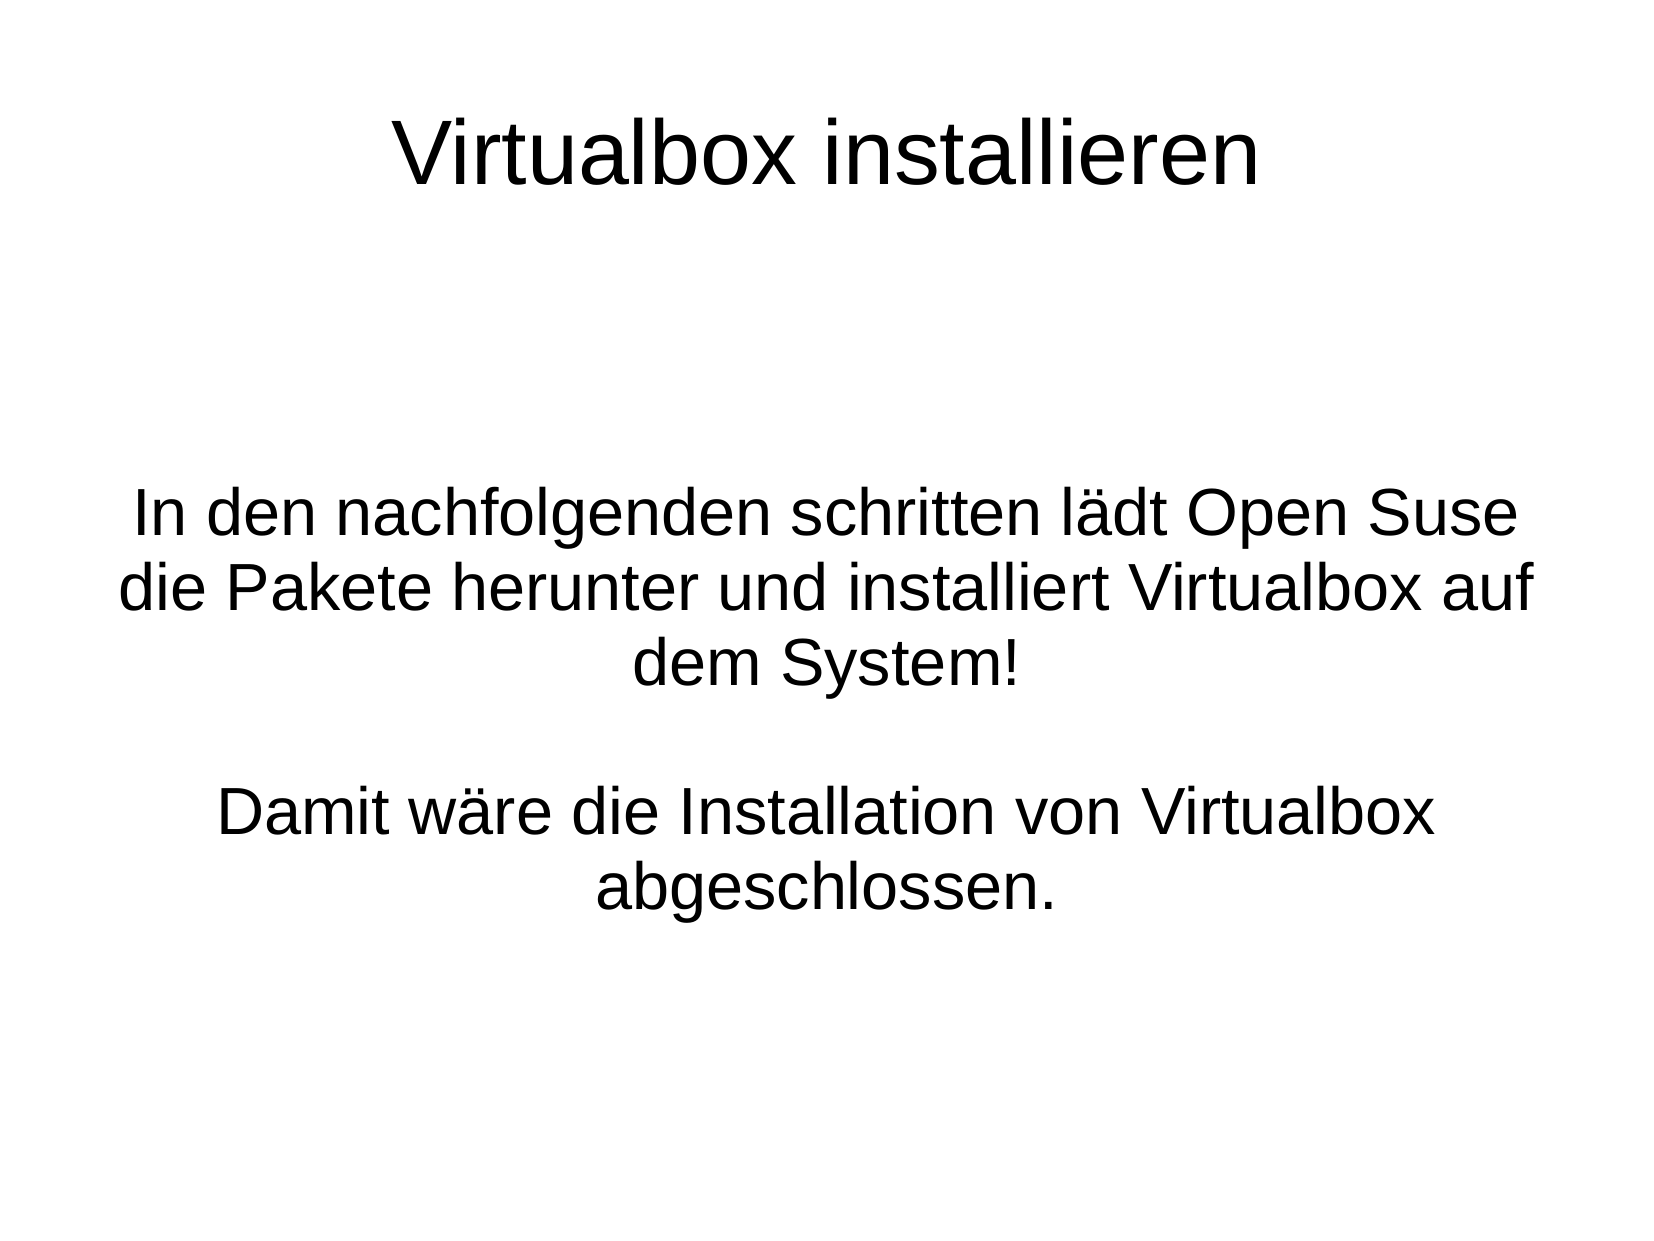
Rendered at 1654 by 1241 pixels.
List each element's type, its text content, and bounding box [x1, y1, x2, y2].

subtitle In den nachfolgenden schritten lädt Open Suse die Pakete herunter und installiert Virtualbox auf dem System! Damit wäre die Installation von Virtualbox abgeschlossen. [82, 290, 1571, 1109]
title Virtualbox installieren [82, 49, 1571, 257]
